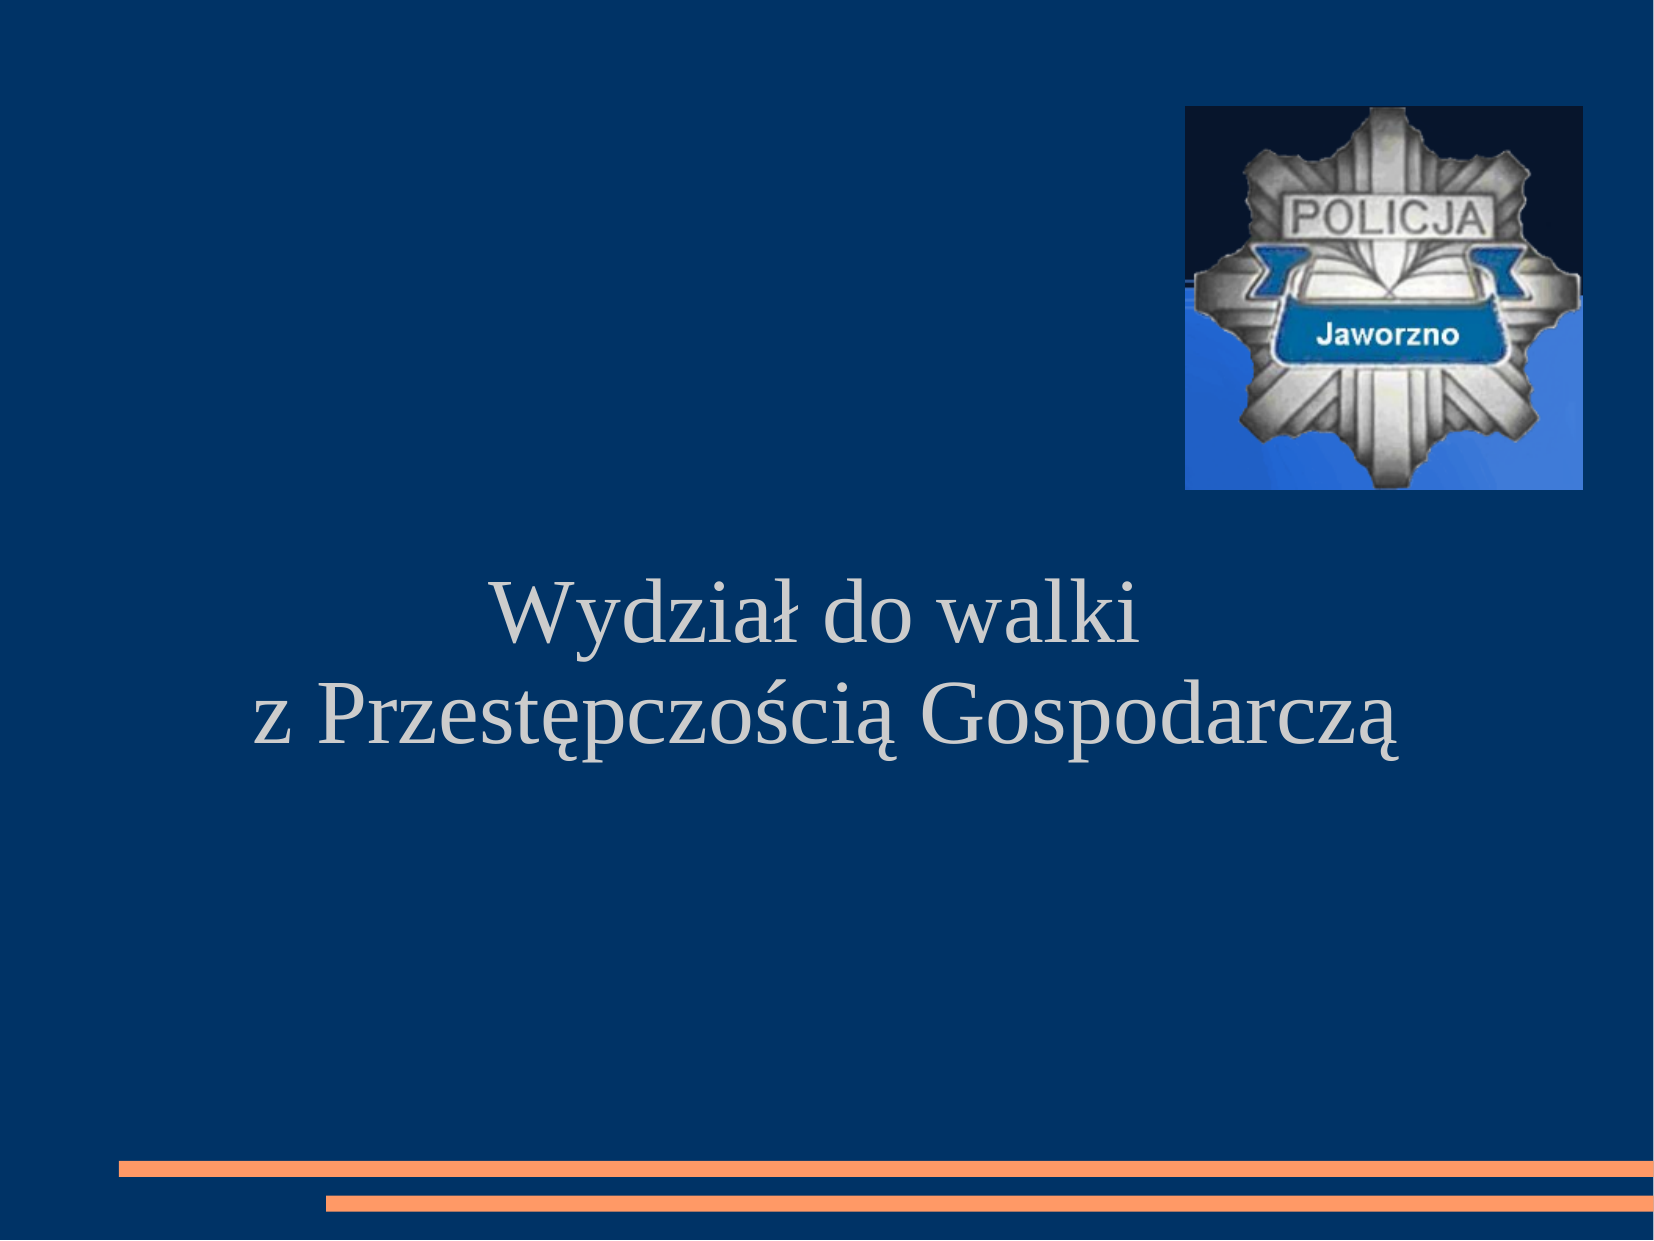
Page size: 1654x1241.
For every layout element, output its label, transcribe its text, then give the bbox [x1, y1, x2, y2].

picture [1185, 106, 1583, 490]
subtitle Wydział do walki z Przestępczością Gospodarczą [82, 49, 1571, 1174]
